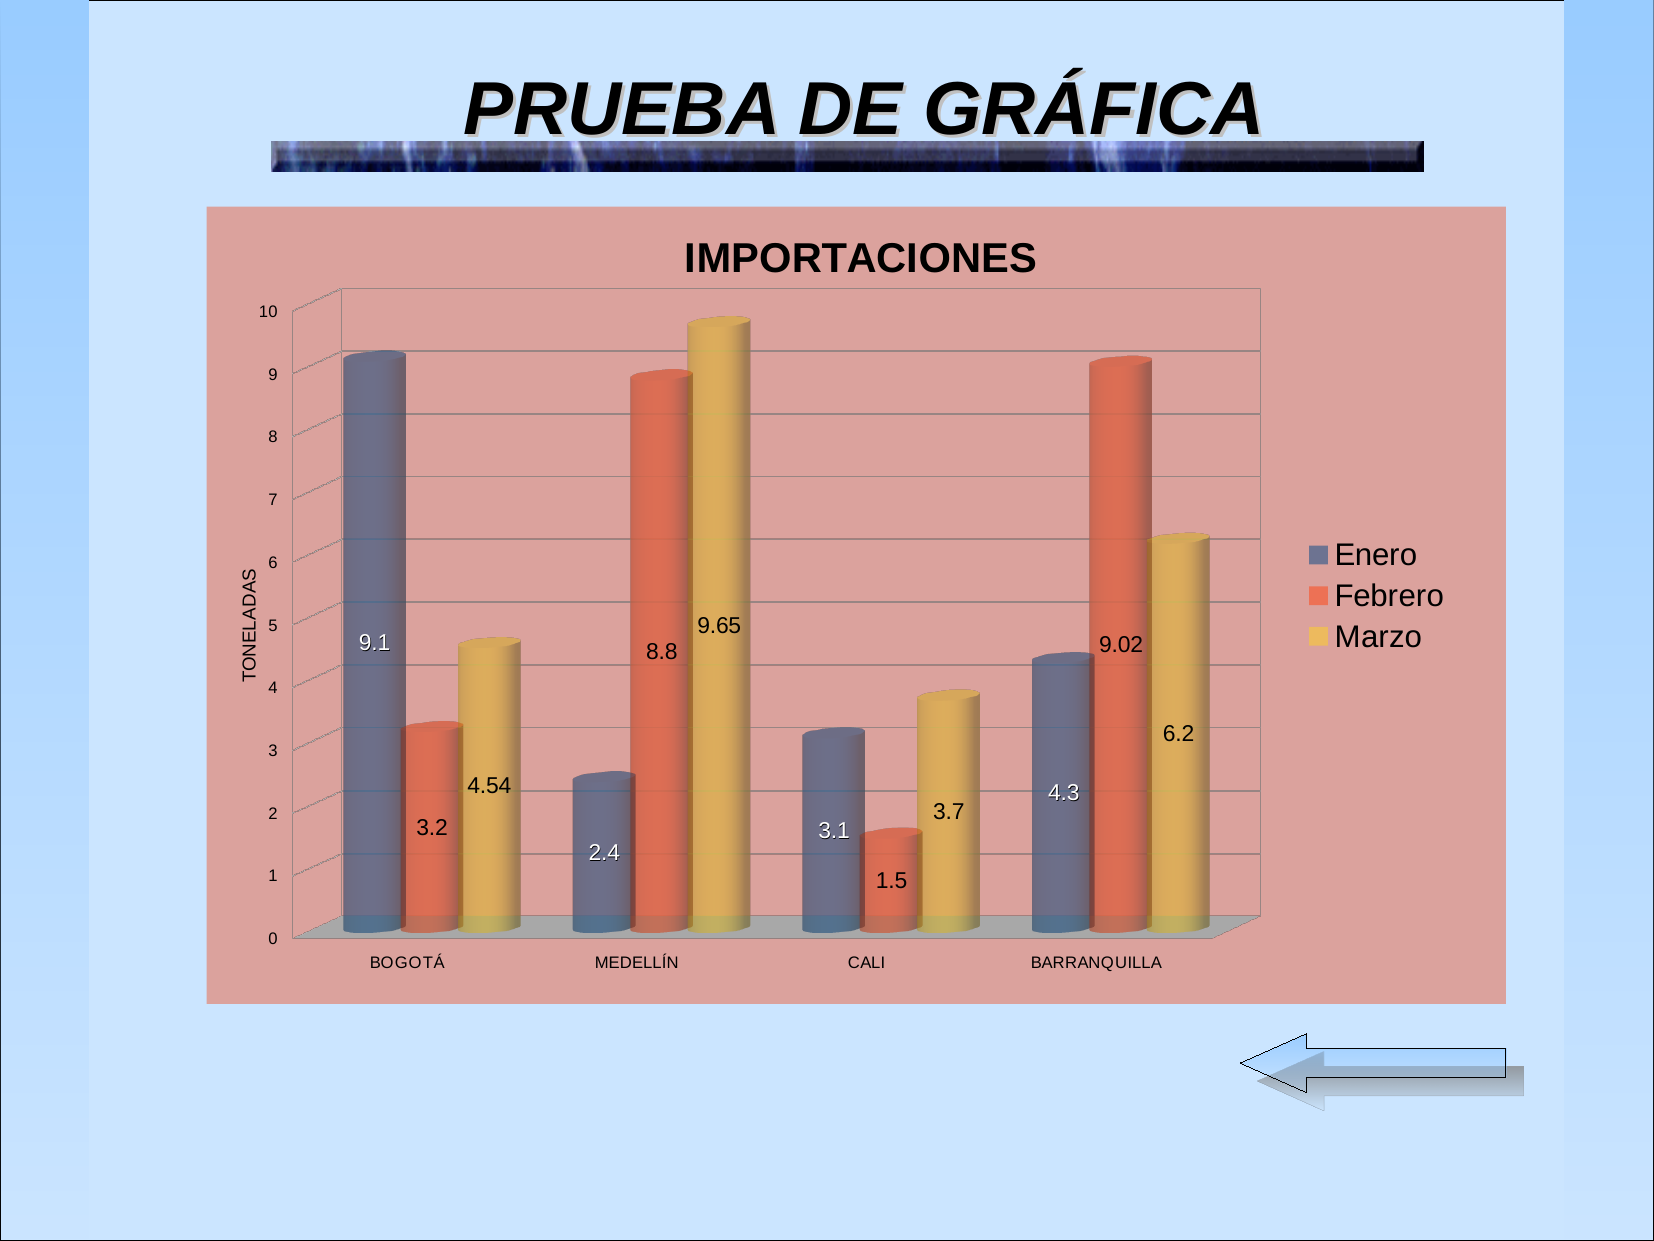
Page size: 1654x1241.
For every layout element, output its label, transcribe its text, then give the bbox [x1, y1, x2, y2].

text_box PRUEBA DE GRÁFICA [448, 59, 1306, 141]
picture [271, 141, 1424, 172]
chart [206, 206, 1506, 1004]
text_box [1240, 1033, 1506, 1093]
